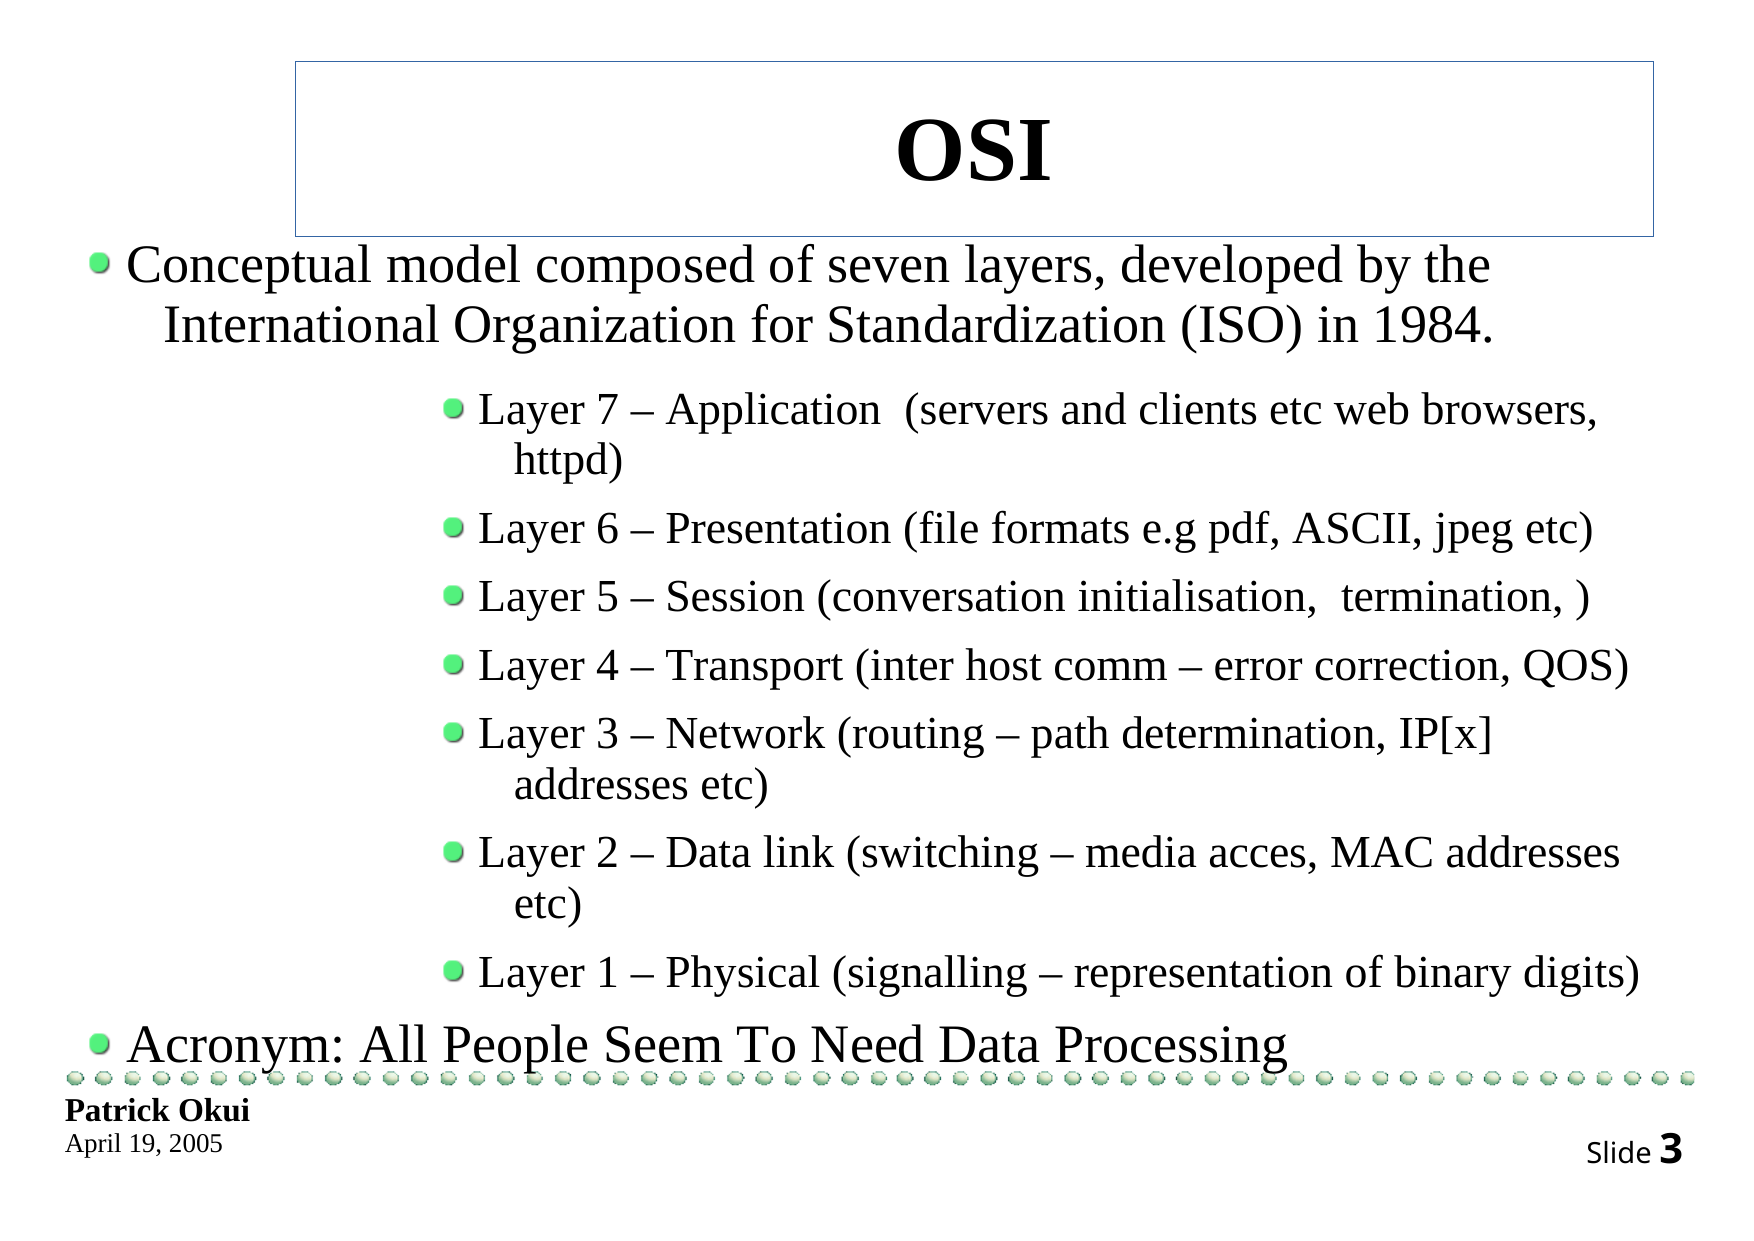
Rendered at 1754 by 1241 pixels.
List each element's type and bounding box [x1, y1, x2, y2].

picture [442, 516, 466, 540]
picture [88, 1032, 112, 1057]
picture [442, 959, 466, 984]
picture [442, 584, 466, 608]
picture [442, 397, 466, 421]
picture [59, 1070, 1695, 1087]
picture [442, 721, 466, 745]
picture [442, 840, 466, 865]
picture [442, 653, 466, 677]
picture [88, 251, 112, 276]
